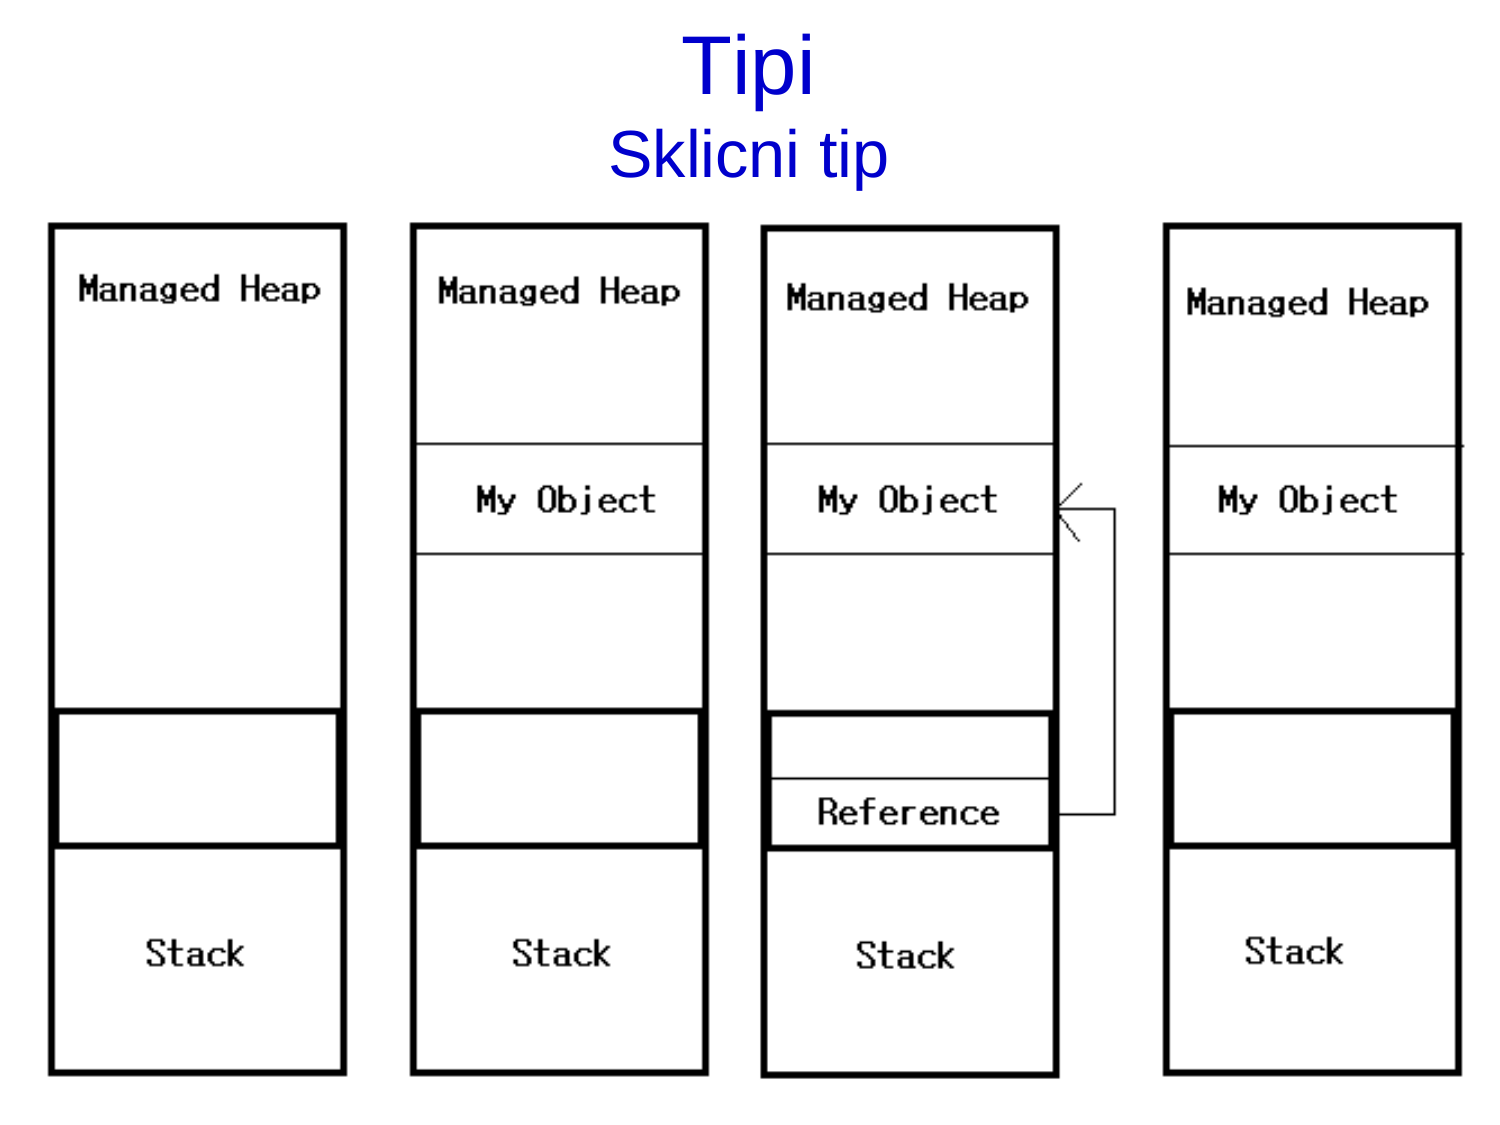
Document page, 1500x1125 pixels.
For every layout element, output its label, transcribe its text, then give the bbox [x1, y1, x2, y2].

title Tipi Sklicni tip [62, 3, 1436, 199]
chart [24, 212, 1476, 1089]
